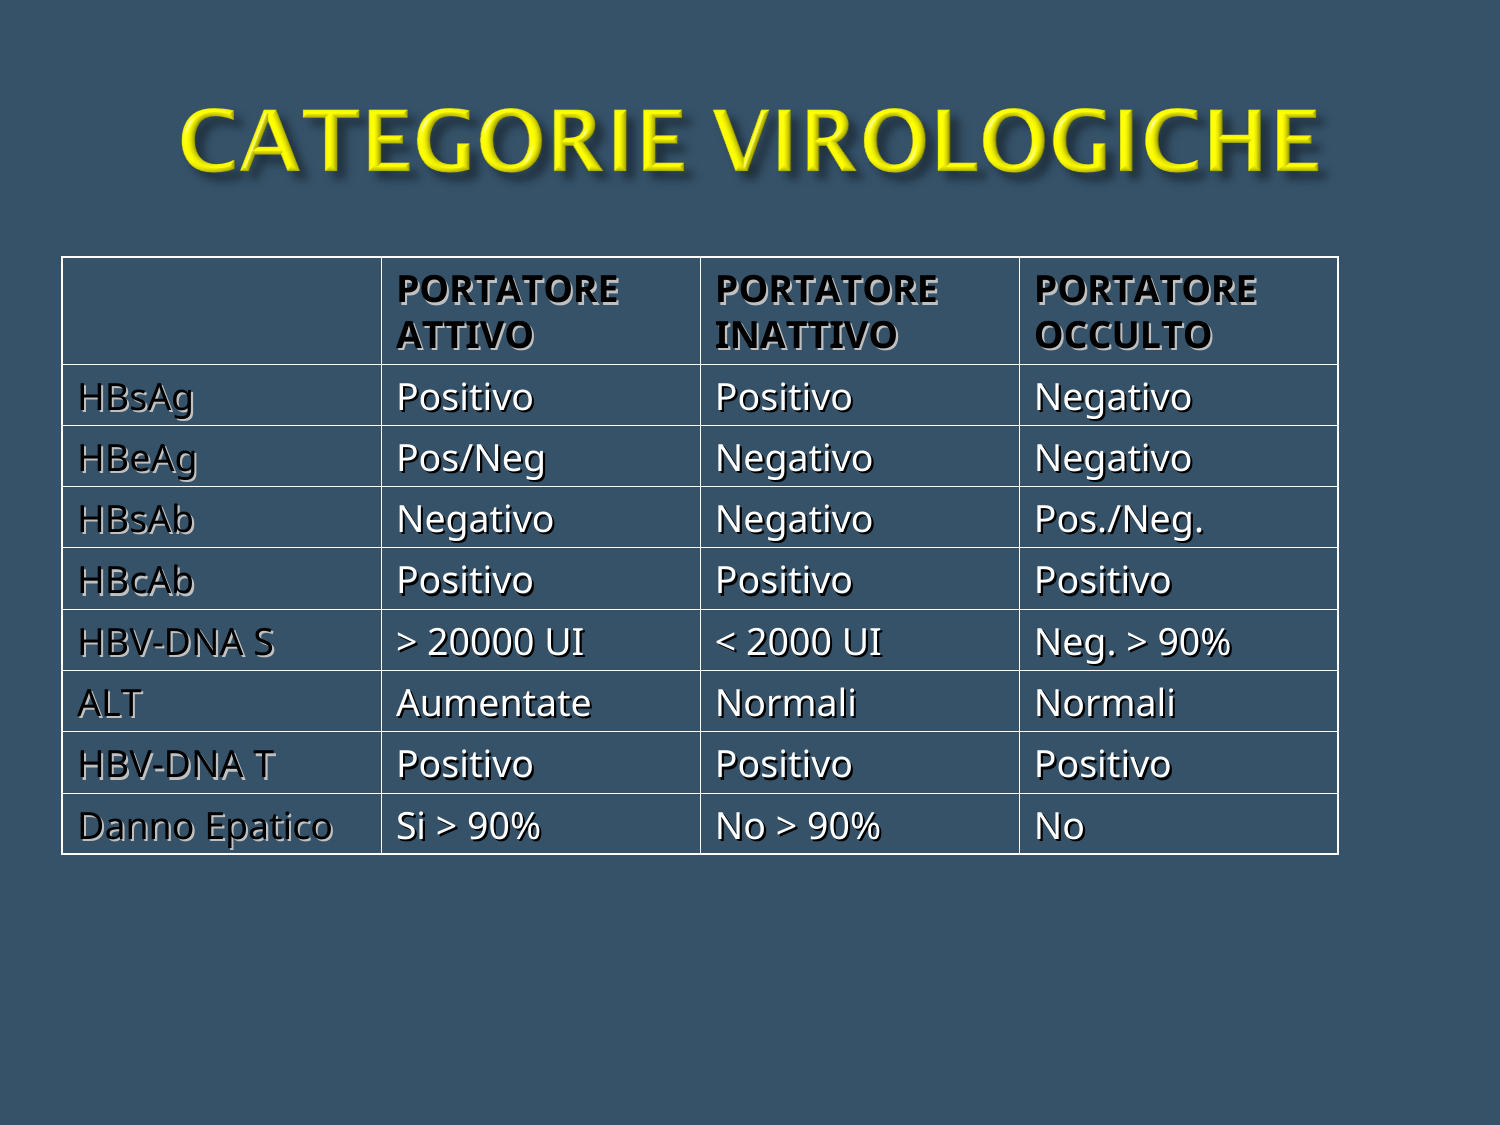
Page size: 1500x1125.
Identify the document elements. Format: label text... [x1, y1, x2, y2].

table_header PORTATORE ATTIVO [382, 258, 700, 364]
table_cell Positivo [701, 732, 1019, 793]
table_cell Negativo [1020, 365, 1337, 425]
table_cell Si > 90% [382, 794, 700, 853]
table_cell Negativo [1020, 426, 1337, 486]
table_cell HBeAg [63, 426, 381, 486]
table_cell Positivo [382, 365, 700, 425]
table_cell Neg. > 90% [1020, 610, 1337, 670]
table_header [63, 258, 381, 364]
table_header PORTATORE OCCULTO [1020, 258, 1337, 364]
table_cell Positivo [382, 548, 700, 609]
table_cell No > 90% [701, 794, 1019, 853]
table_cell Pos/Neg [382, 426, 700, 486]
table_cell Positivo [1020, 548, 1337, 609]
picture [73, 45, 1426, 234]
table_cell < 2000 UI [701, 610, 1019, 670]
table_cell Normali [1020, 671, 1337, 731]
table_cell Positivo [382, 732, 700, 793]
table_cell Positivo [701, 365, 1019, 425]
table_cell HBV-DNA S [63, 610, 381, 670]
table_cell Aumentate [382, 671, 700, 731]
table_cell Danno Epatico [63, 794, 381, 853]
table_cell ALT [63, 671, 381, 731]
table_header PORTATORE INATTIVO [701, 258, 1019, 364]
table_cell HBsAb [63, 487, 381, 547]
table_cell Negativo [701, 426, 1019, 486]
table_cell Positivo [701, 548, 1019, 609]
table_cell Negativo [382, 487, 700, 547]
table_cell Negativo [701, 487, 1019, 547]
table_cell HBsAg [63, 365, 381, 425]
table_cell Pos./Neg. [1020, 487, 1337, 547]
table_cell No [1020, 794, 1337, 853]
table_cell HBcAb [63, 548, 381, 609]
table_cell > 20000 UI [382, 610, 700, 670]
table_cell HBV-DNA T [63, 732, 381, 793]
table_cell Normali [701, 671, 1019, 731]
table_cell Positivo [1020, 732, 1337, 793]
